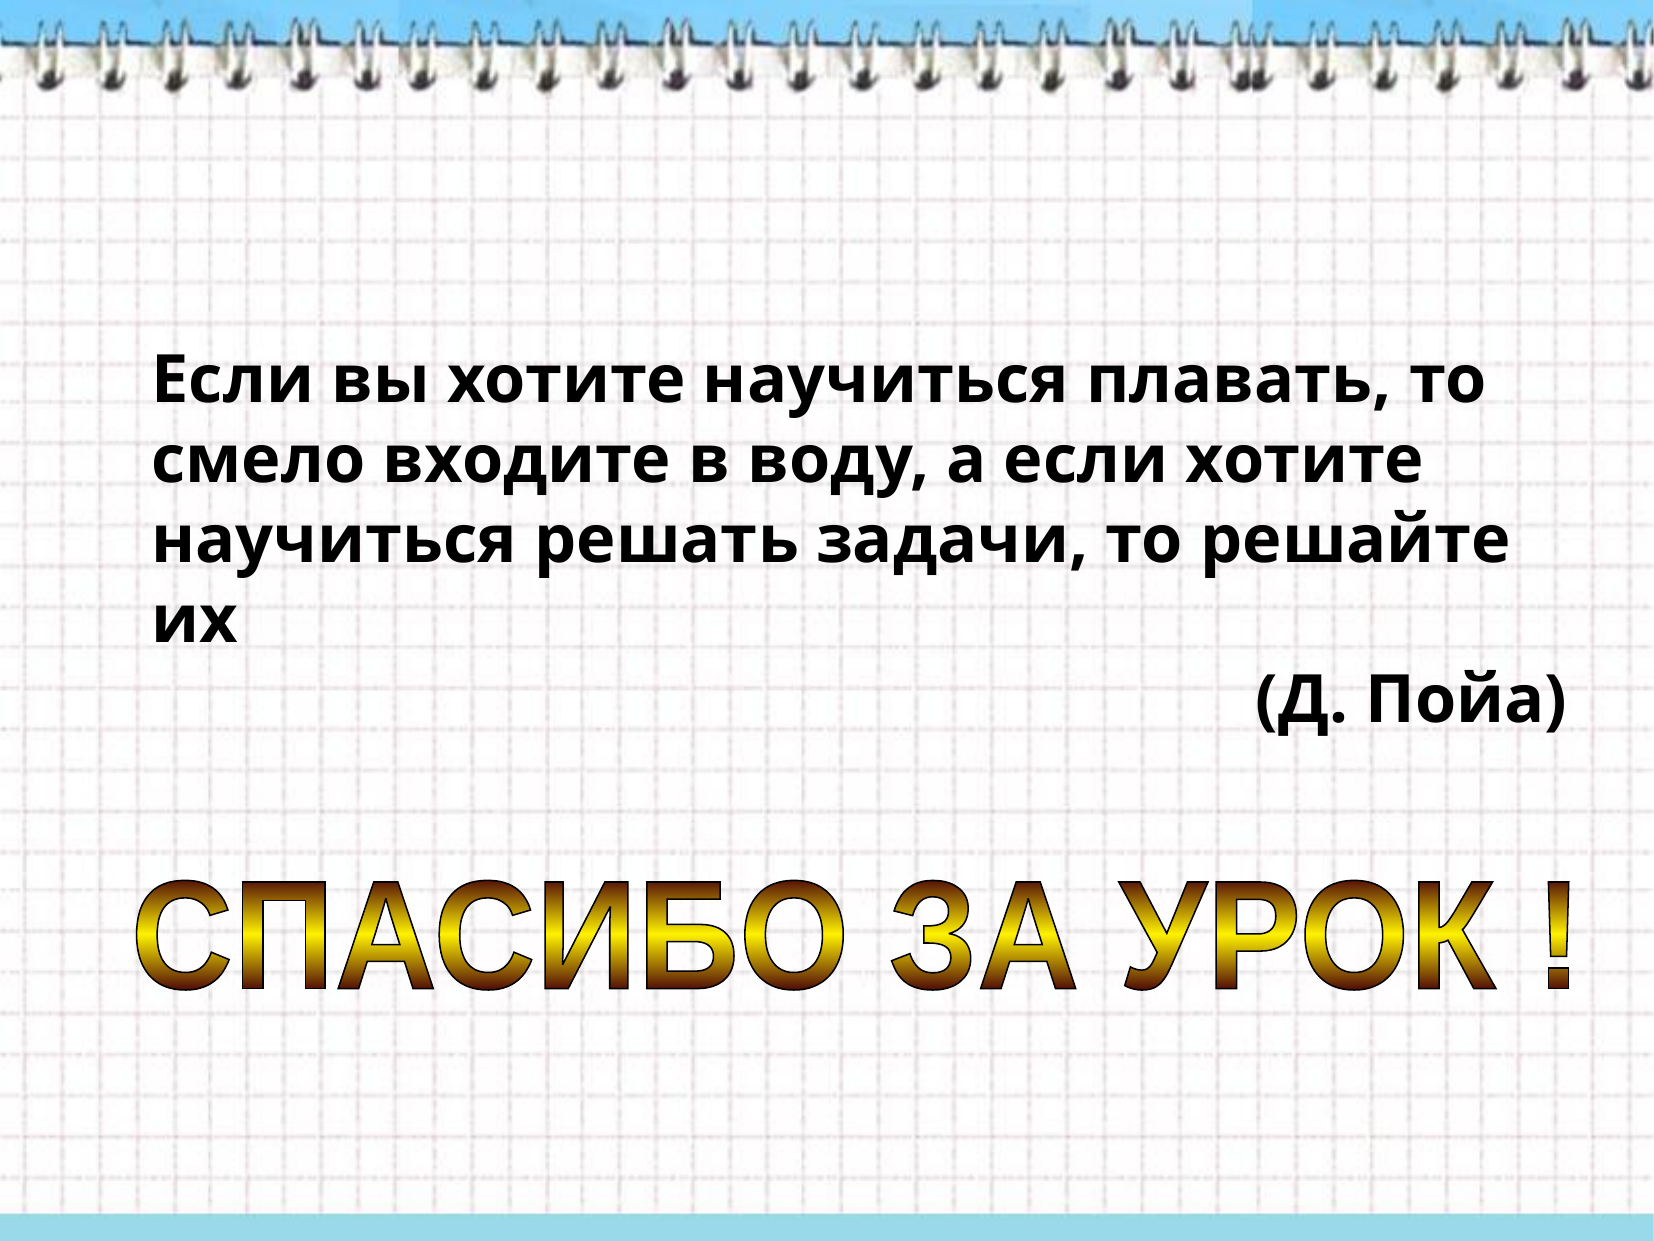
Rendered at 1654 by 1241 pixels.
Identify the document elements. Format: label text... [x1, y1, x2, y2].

text_box Если вы хотите научиться плавать, то смело входите в воду, а если хотите научиться решать задачи, то решайте их (Д. Пойа) [136, 328, 1583, 744]
text_box СПАСИБО ЗА УРОК ! [1216, 881, 1297, 989]
text_box СПАСИБО ЗА УРОК ! [1548, 881, 1569, 957]
text_box СПАСИБО ЗА УРОК ! [891, 880, 971, 991]
text_box СПАСИБО ЗА УРОК ! [1118, 881, 1209, 991]
text_box СПАСИБО ЗА УРОК ! [242, 881, 326, 989]
picture [0, 0, 1654, 1241]
text_box СПАСИБО ЗА УРОК ! [744, 880, 844, 991]
text_box СПАСИБО ЗА УРОК ! [136, 880, 230, 991]
text_box СПАСИБО ЗА УРОК ! [646, 881, 734, 989]
text_box СПАСИБО ЗА УРОК ! [980, 881, 1076, 989]
text_box СПАСИБО ЗА УРОК ! [338, 881, 434, 989]
text_box СПАСИБО ЗА УРОК ! [545, 881, 628, 989]
text_box СПАСИБО ЗА УРОК ! [1418, 881, 1496, 989]
text_box СПАСИБО ЗА УРОК ! [1548, 968, 1569, 989]
text_box СПАСИБО ЗА УРОК ! [1305, 880, 1404, 991]
text_box СПАСИБО ЗА УРОК ! [439, 880, 532, 991]
